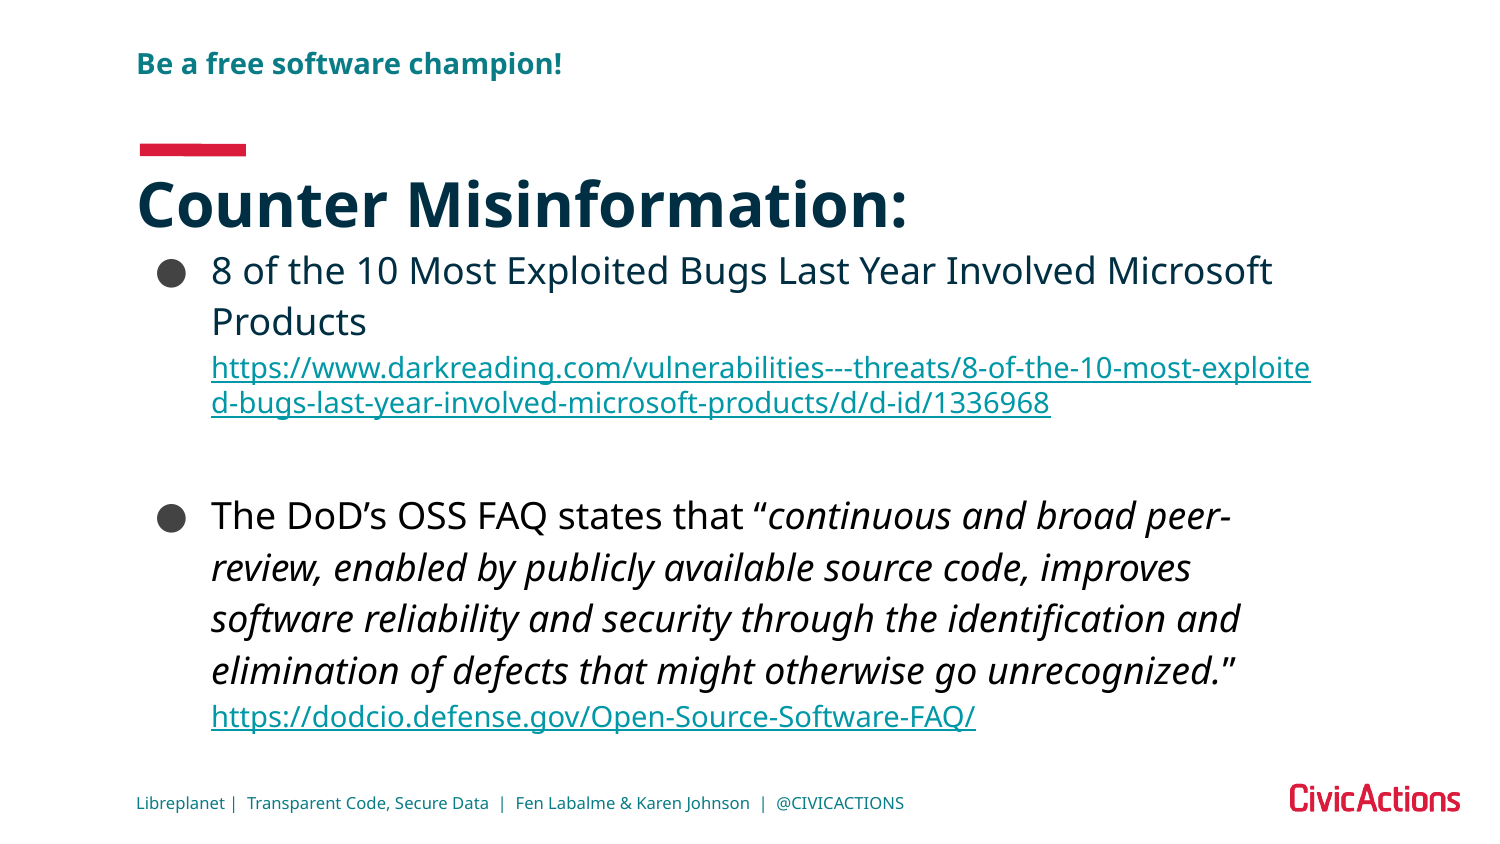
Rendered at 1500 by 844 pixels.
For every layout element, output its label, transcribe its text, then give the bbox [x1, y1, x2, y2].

title Be a free software champion! [121, 30, 1375, 112]
text_box Libreplanet | Transparent Code, Secure Data | Fen Labalme & Karen Johnson | @CIVICACTIONS [121, 778, 1467, 817]
list Counter Misinformation: 8 of the 10 Most Exploited Bugs Last Year Involved Microsoft Products https://www.darkreading.com/vulnerabilities---threats/8-of-the-10-most-exploited-bugs-last-year-involved-microsoft-products/d/d-id/1336968 The DoD’s OSS FAQ states that “continuous and broad peer-review, enabled by publicly available source code, improves software reliability and security through the identification and elimination of defects that might otherwise go unrecognized.” https://dodcio.defense.gov/Open-Source-Software-FAQ/ [121, 150, 1343, 778]
